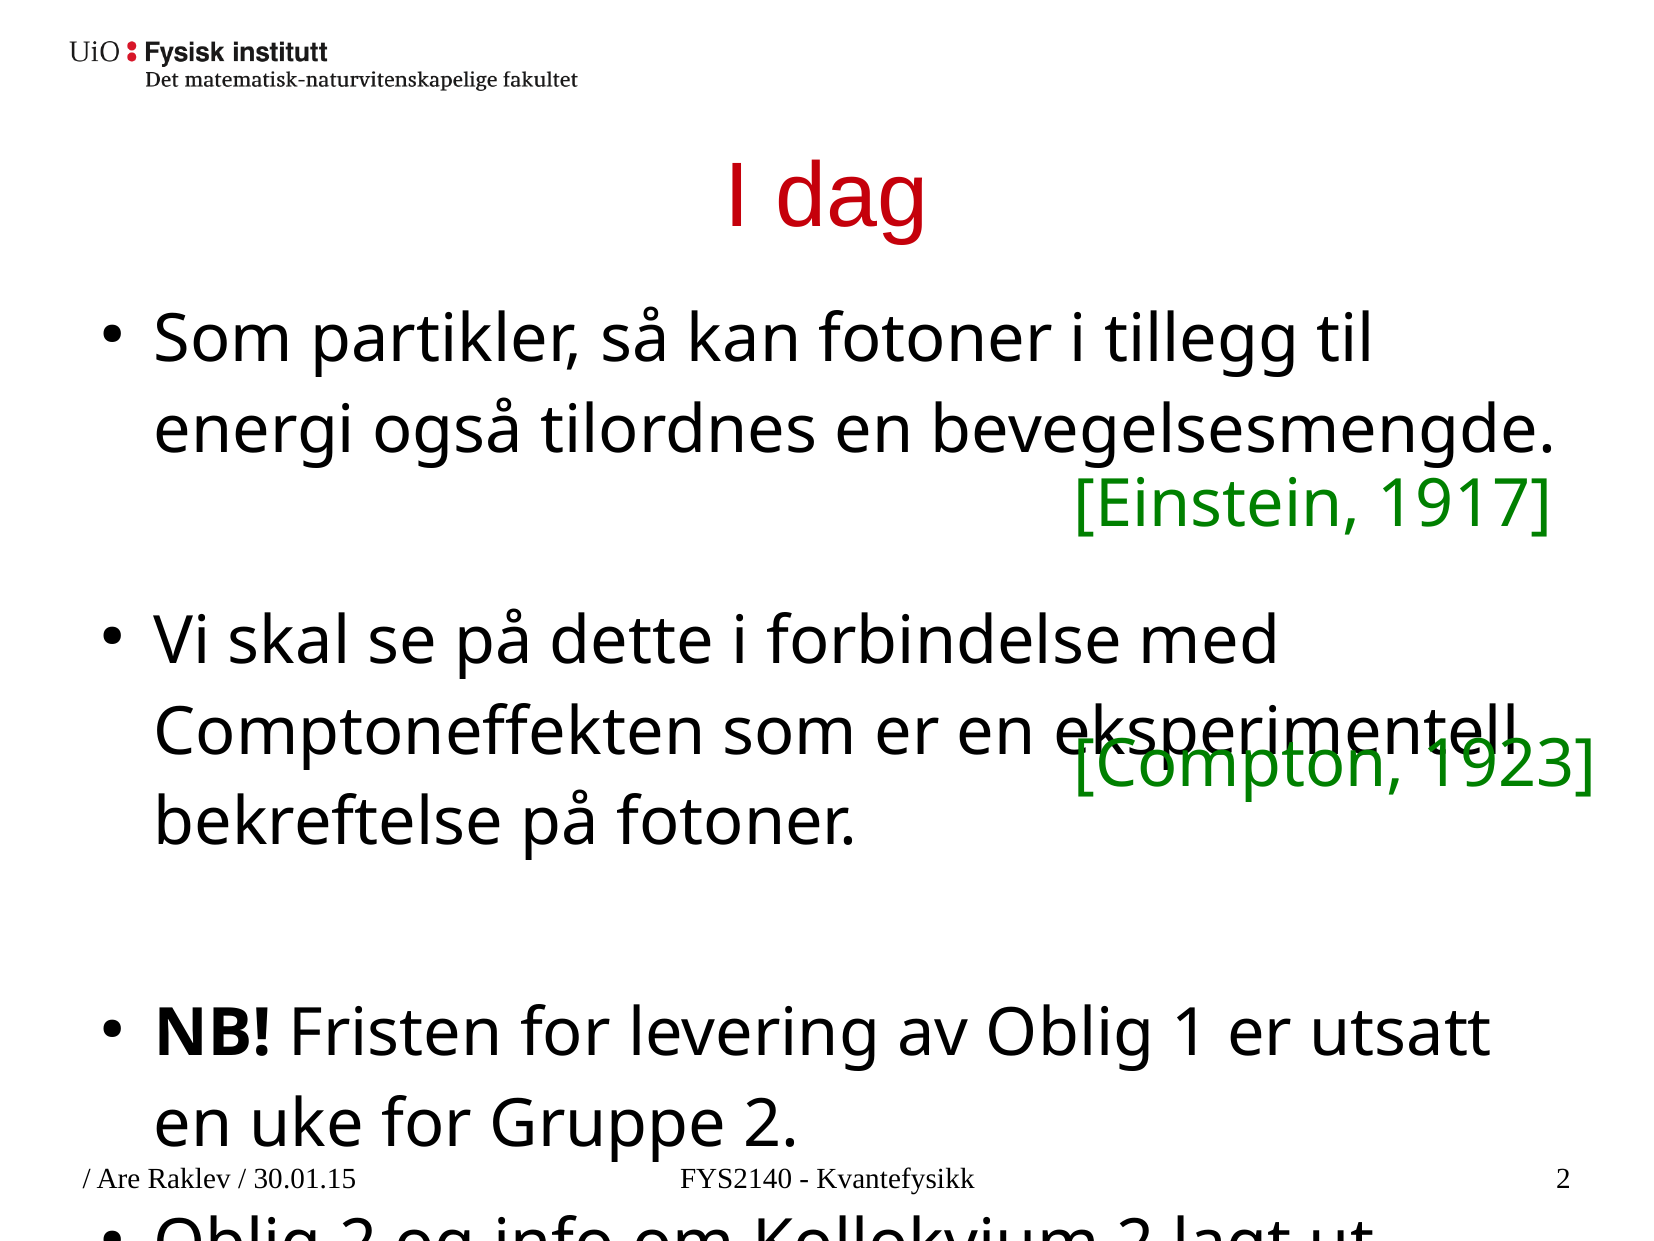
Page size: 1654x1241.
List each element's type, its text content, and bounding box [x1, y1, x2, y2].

text_box [Compton, 1923] [1034, 708, 1582, 798]
title I dag [82, 90, 1571, 290]
list Som partikler, så kan fotoner i tillegg til energi også tilordnes en bevegelsesmengde. Vi skal se på dette i forbindelse med Comptoneffekten som er en eksperimentell bekreftelse på fotoner. NB! Fristen for levering av Oblig 1 er utsatt en uke for Gruppe 2. Oblig 2 og info om Kollokvium 2 lagt ut. [82, 290, 1571, 1125]
picture [68, 37, 581, 93]
text_box [Einstein, 1917] [1034, 447, 1548, 537]
